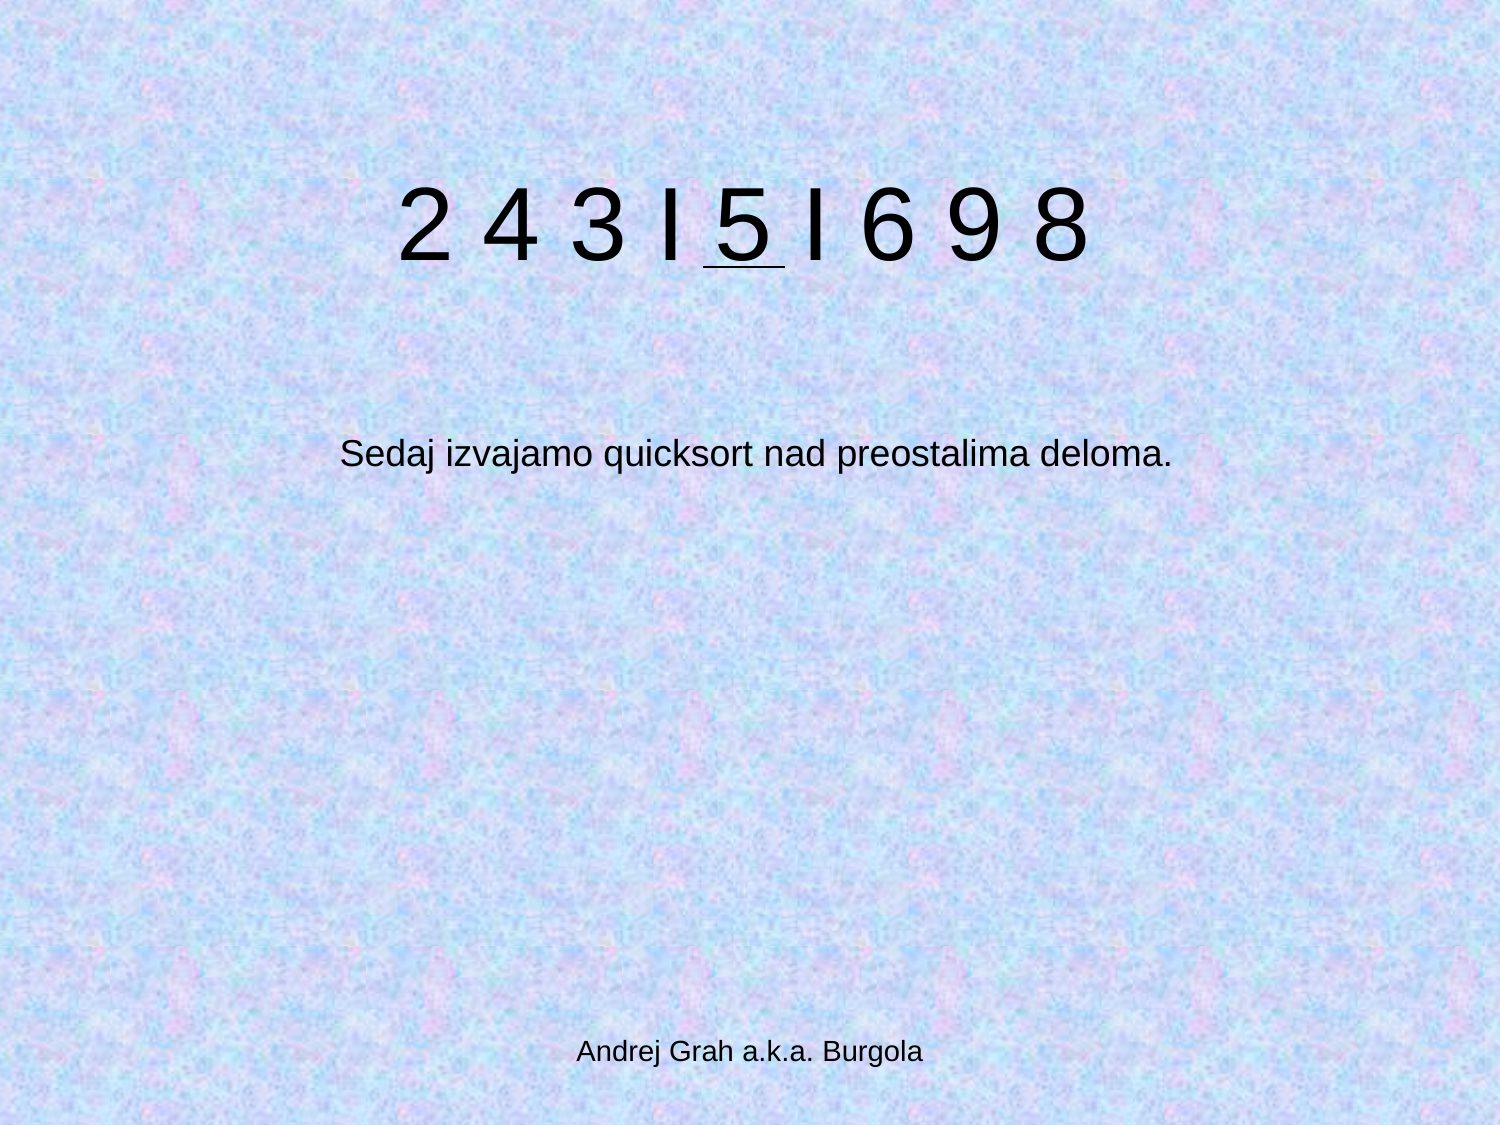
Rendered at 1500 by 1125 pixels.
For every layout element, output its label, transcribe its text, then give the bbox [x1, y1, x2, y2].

text_box 2 4 3 I 5 I 6 9 8 [159, 148, 1329, 290]
text_box Sedaj izvajamo quicksort nad preostalima deloma. [324, 420, 1247, 482]
picture [0, 0, 1500, 1125]
text_box Andrej Grah a.k.a. Burgola [512, 1024, 988, 1103]
